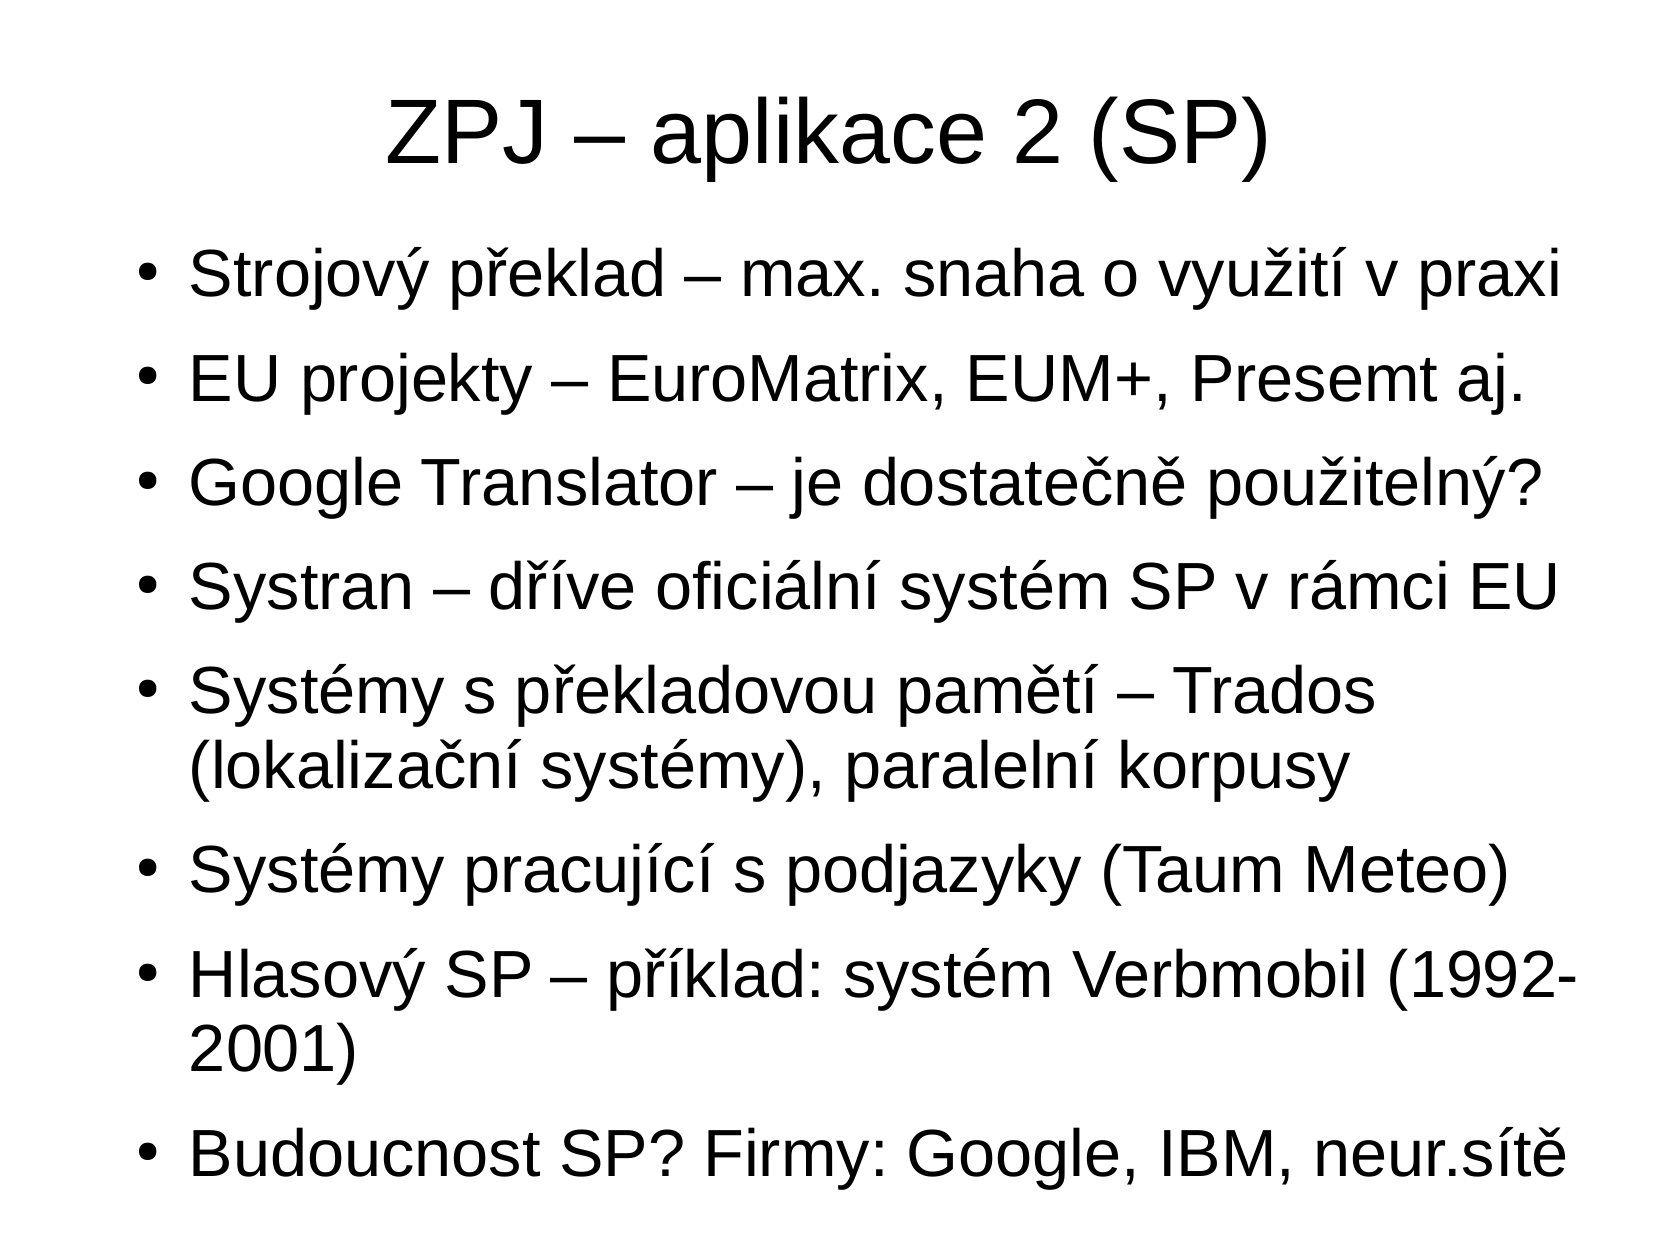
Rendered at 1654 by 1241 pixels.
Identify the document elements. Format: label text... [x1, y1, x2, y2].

list Strojový překlad – max. snaha o využití v praxi EU projekty – EuroMatrix, EUM+, Presemt aj. Google Translator – je dostatečně použitelný? Systran – dříve oficiální systém SP v rámci EU Systémy s překladovou pamětí – Trados (lokalizační systémy), paralelní korpusy Systémy pracující s podjazyky (Taum Meteo) Hlasový SP – příklad: systém Verbmobil (1992-2001) Budoucnost SP? Firmy: Google, IBM, neur.sítě [118, 236, 1625, 1191]
title ZPJ – aplikace 2 (SP) [88, 56, 1571, 207]
